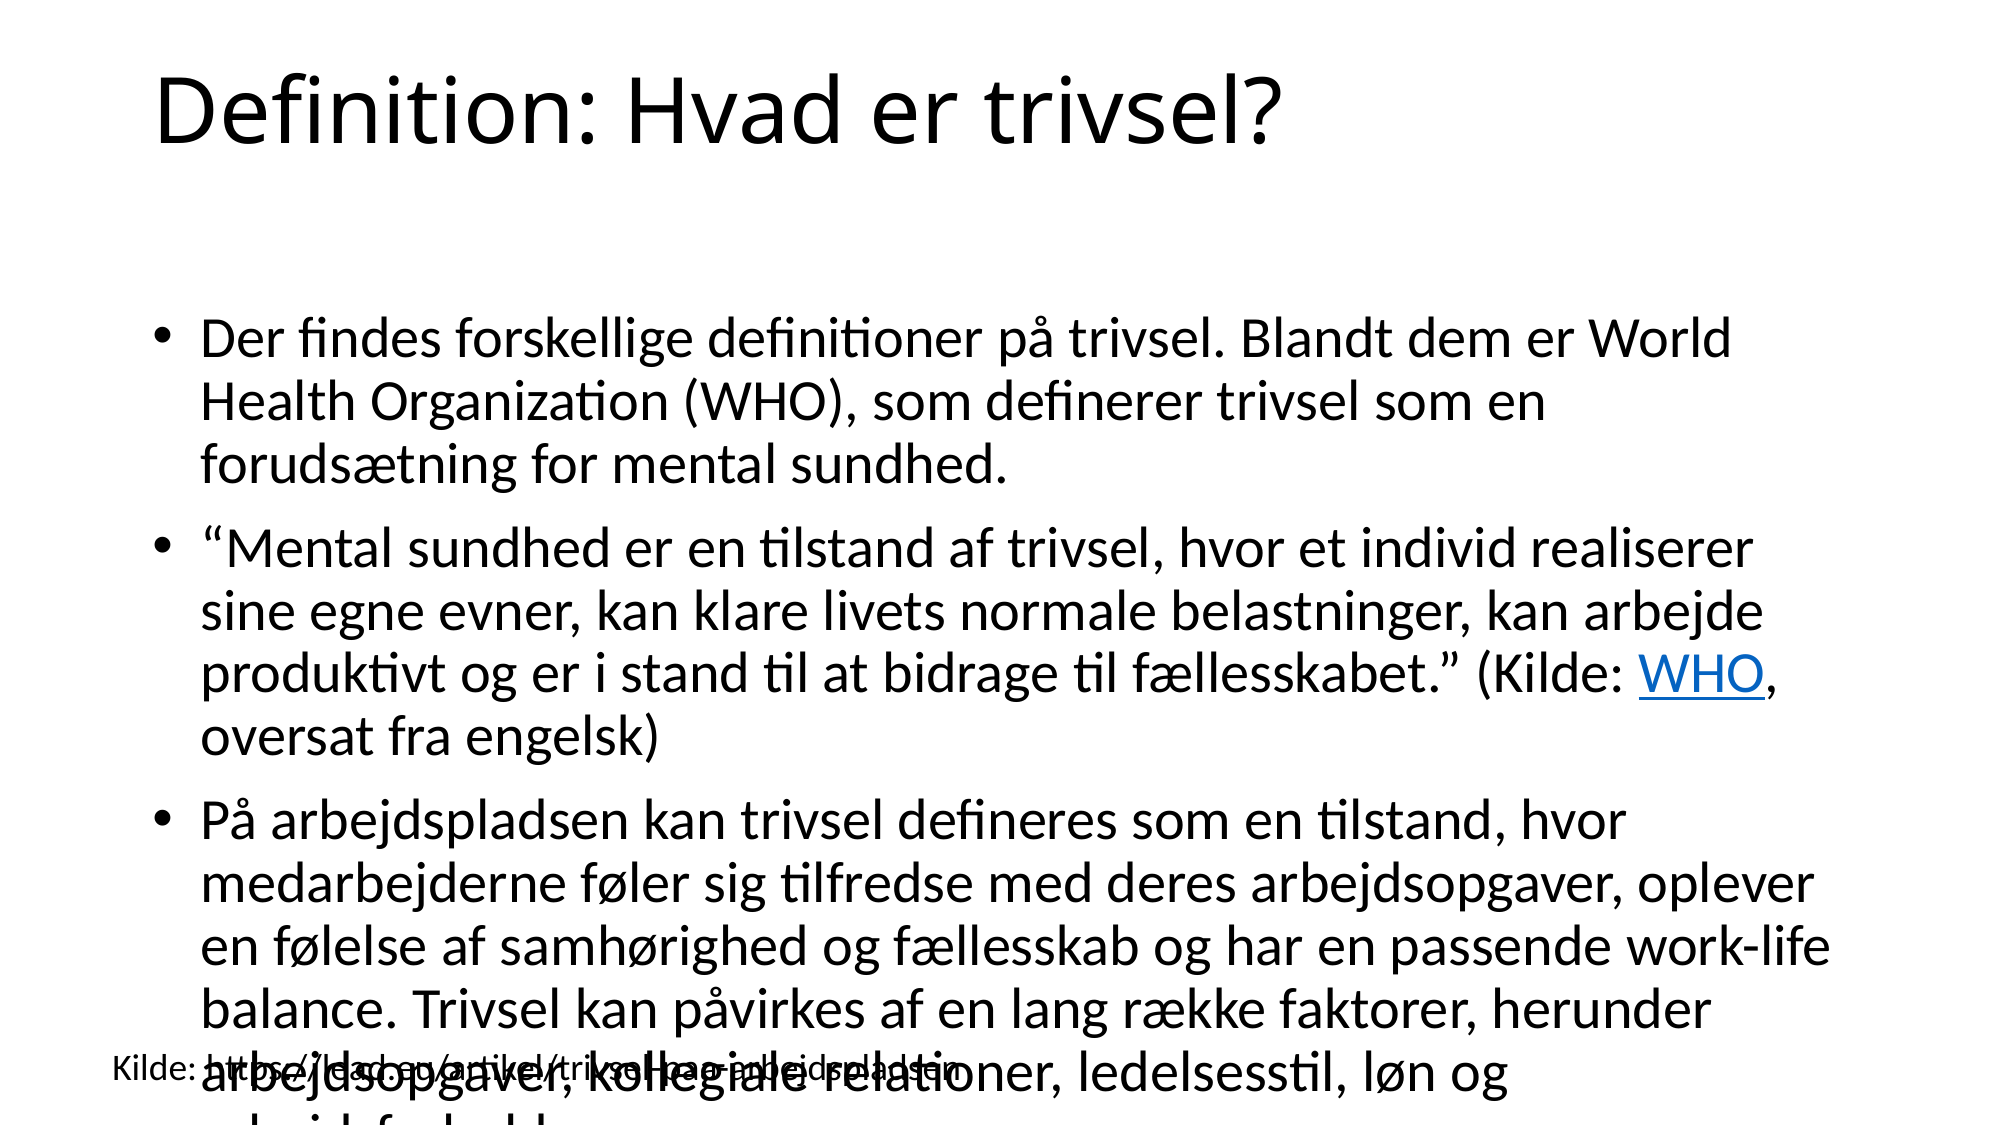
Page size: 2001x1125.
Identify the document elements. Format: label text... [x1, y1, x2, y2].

title Definition: Hvad er trivsel? [137, 59, 1863, 278]
text_box Kilde: https://lead.eu/artikel/trivsel-paa-arbejdspladsen [97, 1035, 1457, 1096]
list Der findes forskellige definitioner på trivsel. Blandt dem er World Health Organization (WHO), som definerer trivsel som en forudsætning for mental sundhed. “Mental sundhed er en tilstand af trivsel, hvor et individ realiserer sine egne evner, kan klare livets normale belastninger, kan arbejde produktivt og er i stand til at bidrage til fællesskabet.” (Kilde: WHO, oversat fra engelsk) På arbejdspladsen kan trivsel defineres som en tilstand, hvor medarbejderne føler sig tilfredse med deres arbejdsopgaver, oplever en følelse af samhørighed og fællesskab og har en passende work-life balance. Trivsel kan påvirkes af en lang række faktorer, herunder arbejdsopgaver, kollegiale relationer, ledelsesstil, løn og arbejdsforhold. Trivsel på arbejdspladsen er derfor både et individuelt ansvar, men i ligeså høj grad et fælles ansvar. Den enkelte medarbejder kan gøre meget for at forbedre trivslen, men det vil aldrig kunne stå alene. Der er behov for inddragelse af ledere samt resten af organisationen for at skabe positive og bæredygtige forandringer til de eksisterende strukturer. [137, 299, 1863, 1014]
